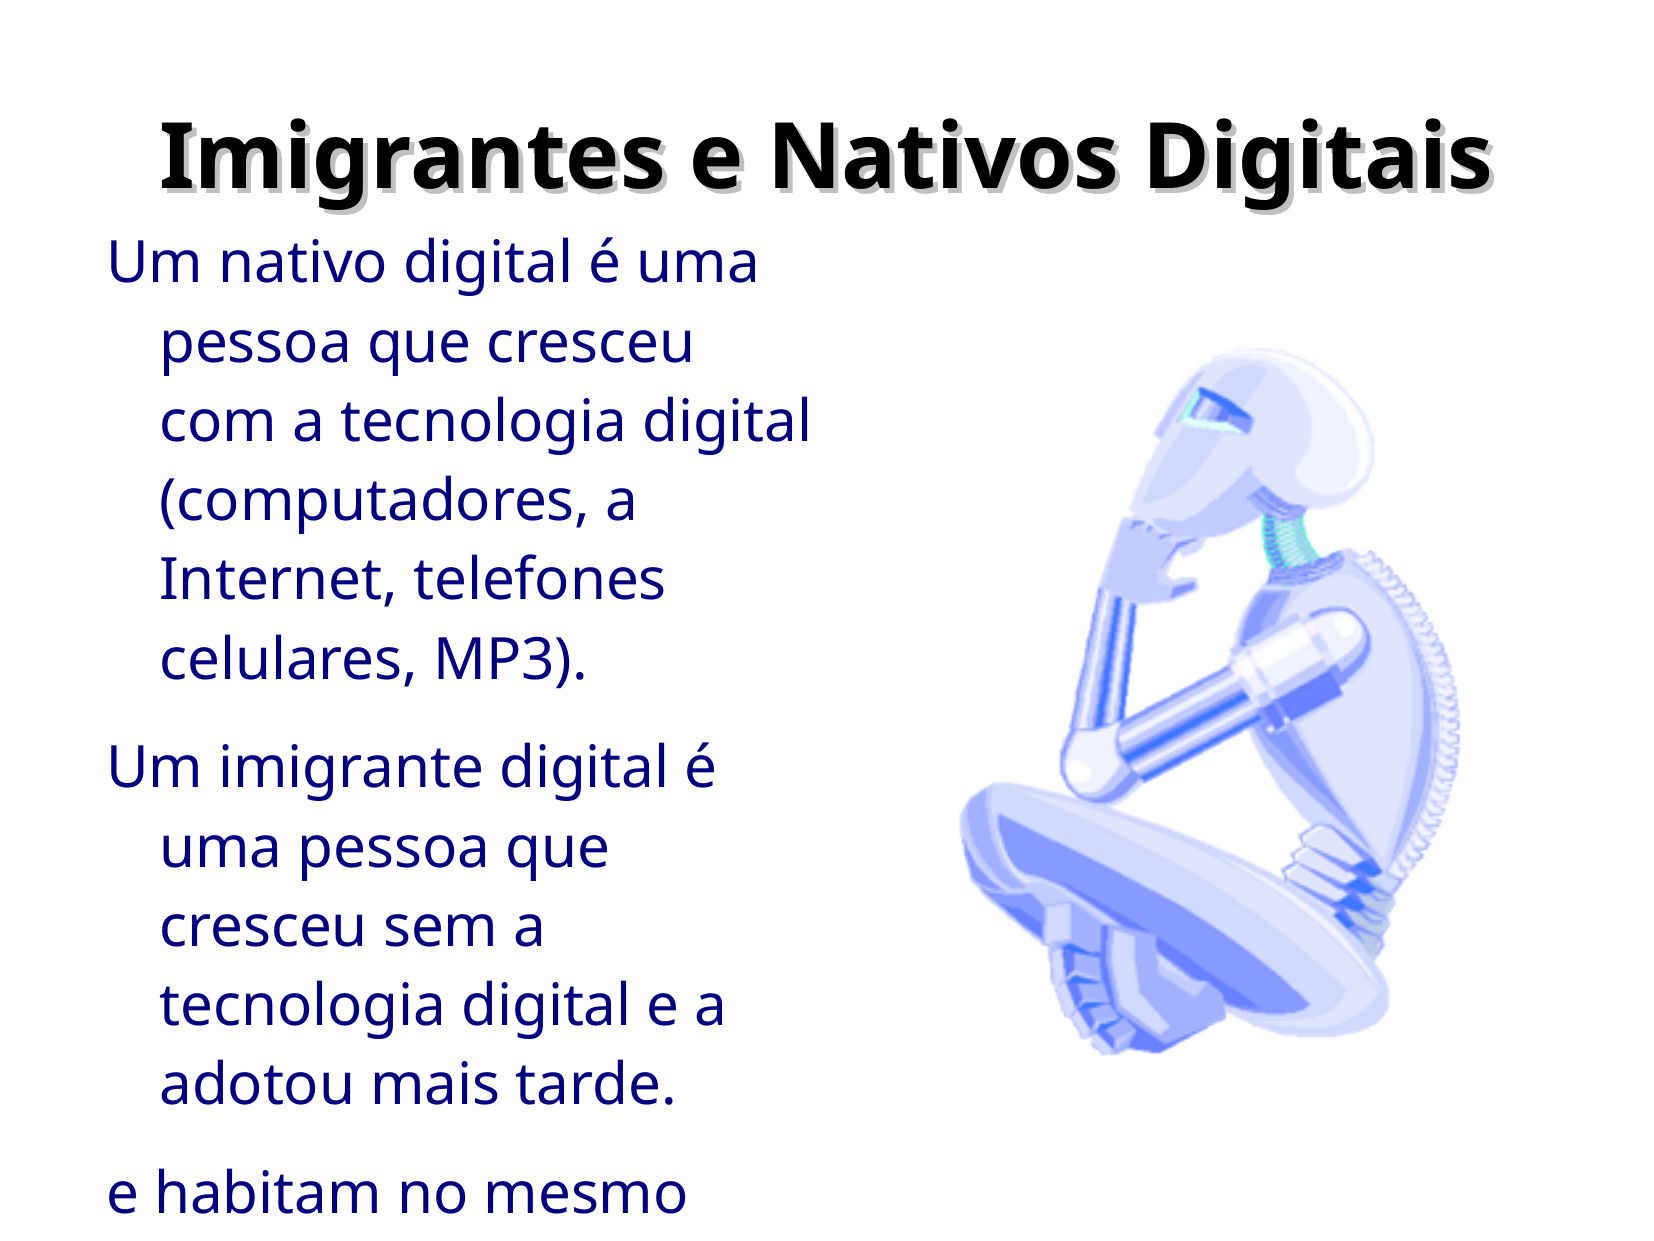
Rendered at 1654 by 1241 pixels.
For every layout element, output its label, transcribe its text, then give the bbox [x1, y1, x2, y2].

title Imigrantes e Nativos Digitais [82, 24, 1571, 282]
picture [944, 330, 1477, 1075]
list Um nativo digital é uma pessoa que cresceu com a tecnologia digital (computadores, a Internet, telefones celulares, MP3). Um imigrante digital é uma pessoa que cresceu sem a tecnologia digital e a adotou mais tarde. e habitam no mesmo lugar ... dois universos .. [88, 220, 815, 1093]
